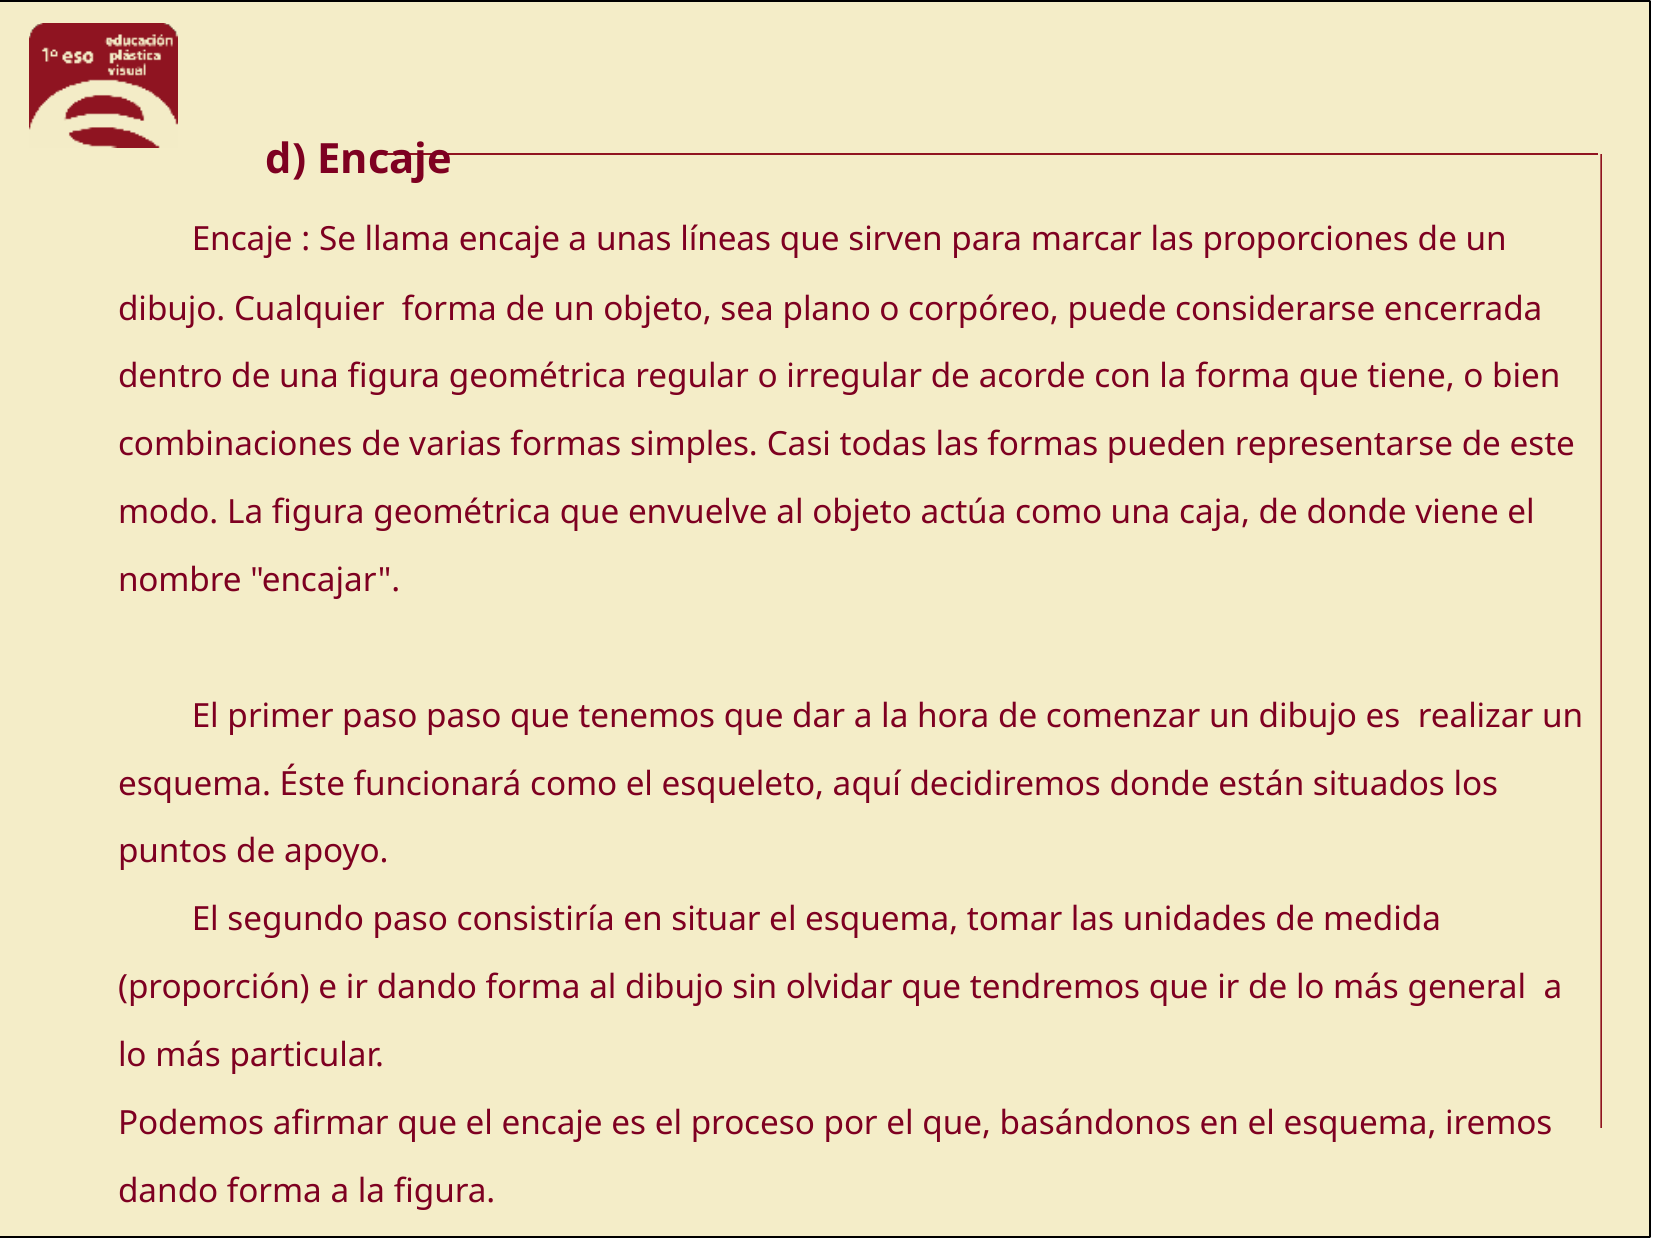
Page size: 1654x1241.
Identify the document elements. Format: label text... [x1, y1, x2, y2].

picture [0, 0, 1654, 1241]
text_box d) Encaje Encaje : Se llama encaje a unas líneas que sirven para marcar las proporciones de un dibujo. Cualquier forma de un objeto, sea plano o corpóreo, puede considerarse encerrada dentro de una figura geométrica regular o irregular de acorde con la forma que tiene, o bien combinaciones de varias formas simples. Casi todas las formas pueden representarse de este modo. La figura geométrica que envuelve al objeto actúa como una caja, de donde viene el nombre "encajar". El primer paso paso que tenemos que dar a la hora de comenzar un dibujo es realizar un esquema. Éste funcionará como el esqueleto, aquí decidiremos donde están situados los puntos de apoyo. El segundo paso consistiría en situar el esquema, tomar las unidades de medida (proporción) e ir dando forma al dibujo sin olvidar que tendremos que ir de lo más general a lo más particular. Podemos afirmar que el encaje es el proceso por el que, basándonos en el esquema, iremos dando forma a la figura. [118, 177, 1595, 1203]
